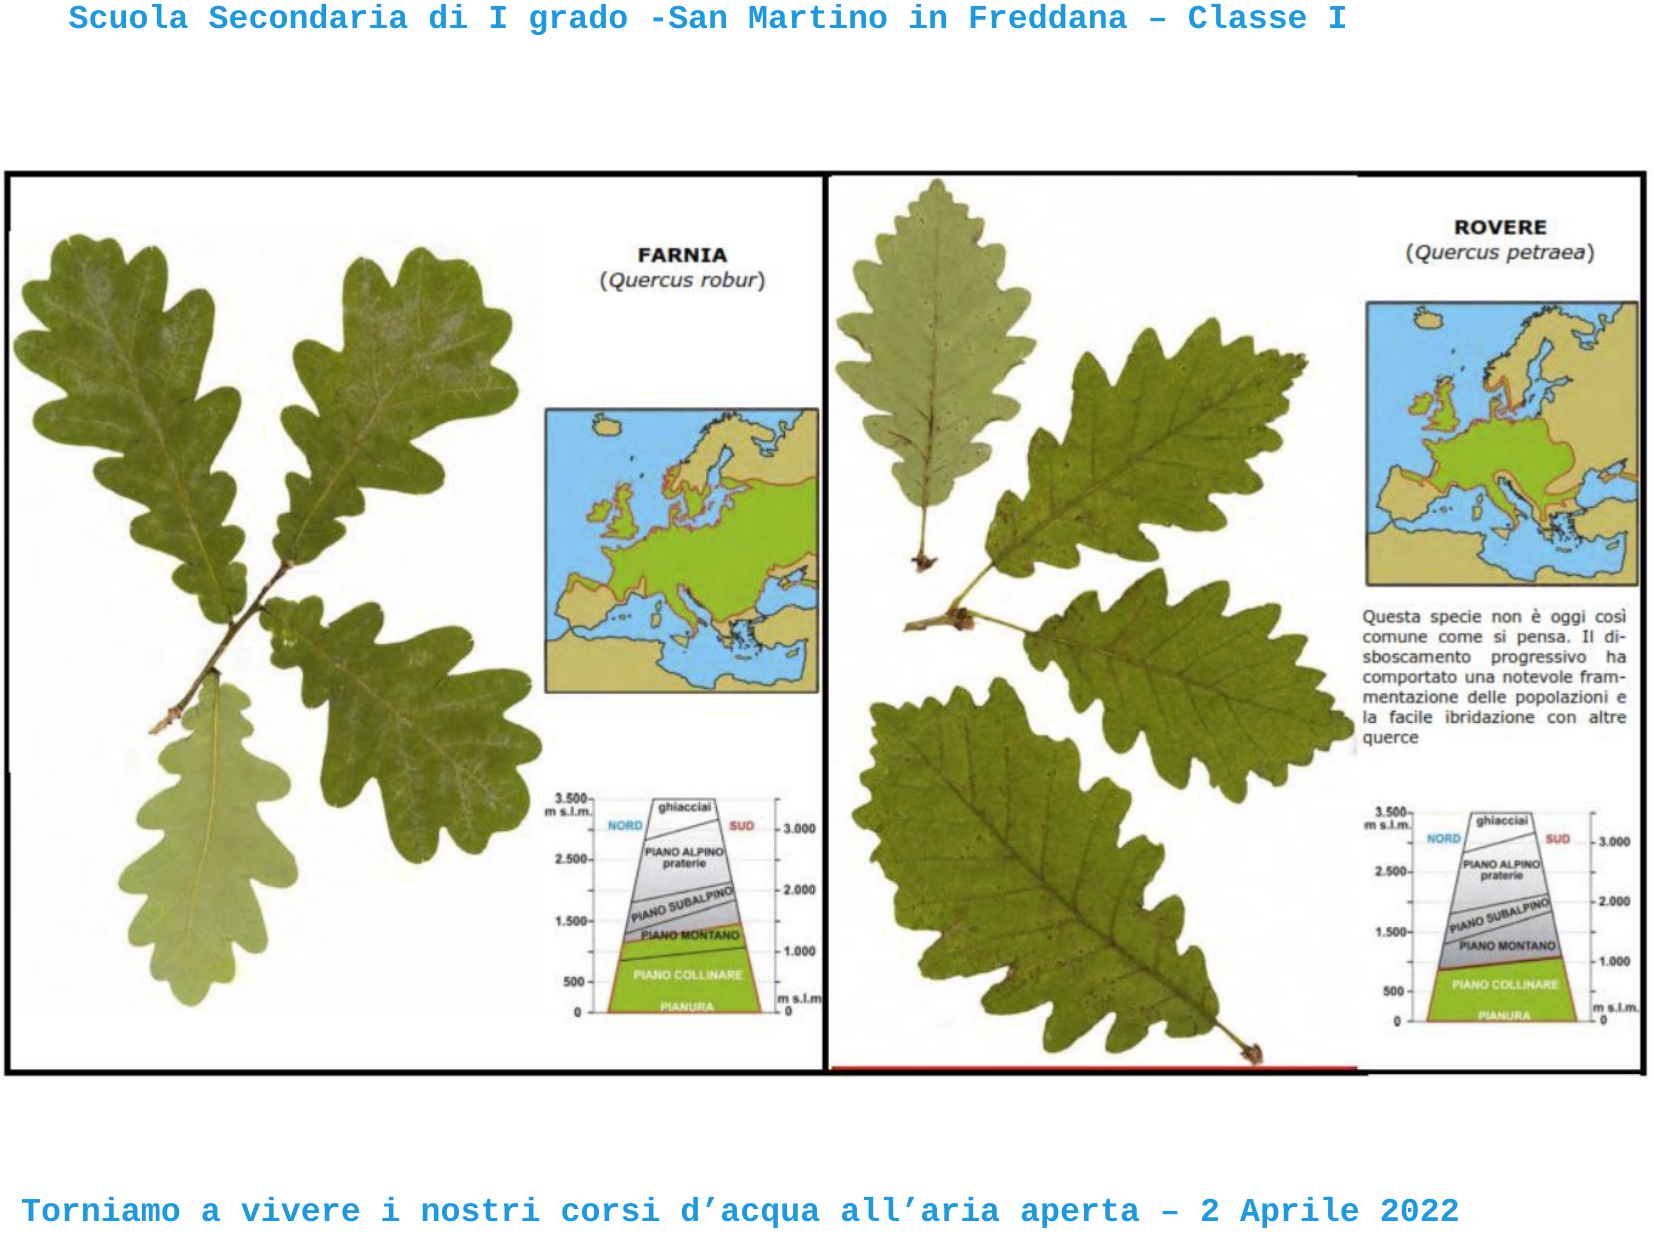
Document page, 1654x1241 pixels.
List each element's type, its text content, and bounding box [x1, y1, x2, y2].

picture [0, 169, 1654, 1080]
text_box Scuola Secondaria di I grado -San Martino in Freddana – Classe I [5, 3, 1412, 37]
text_box Torniamo a vivere i nostri corsi d’acqua all’aria aperta – 2 Aprile 2022 [5, 1179, 1477, 1241]
